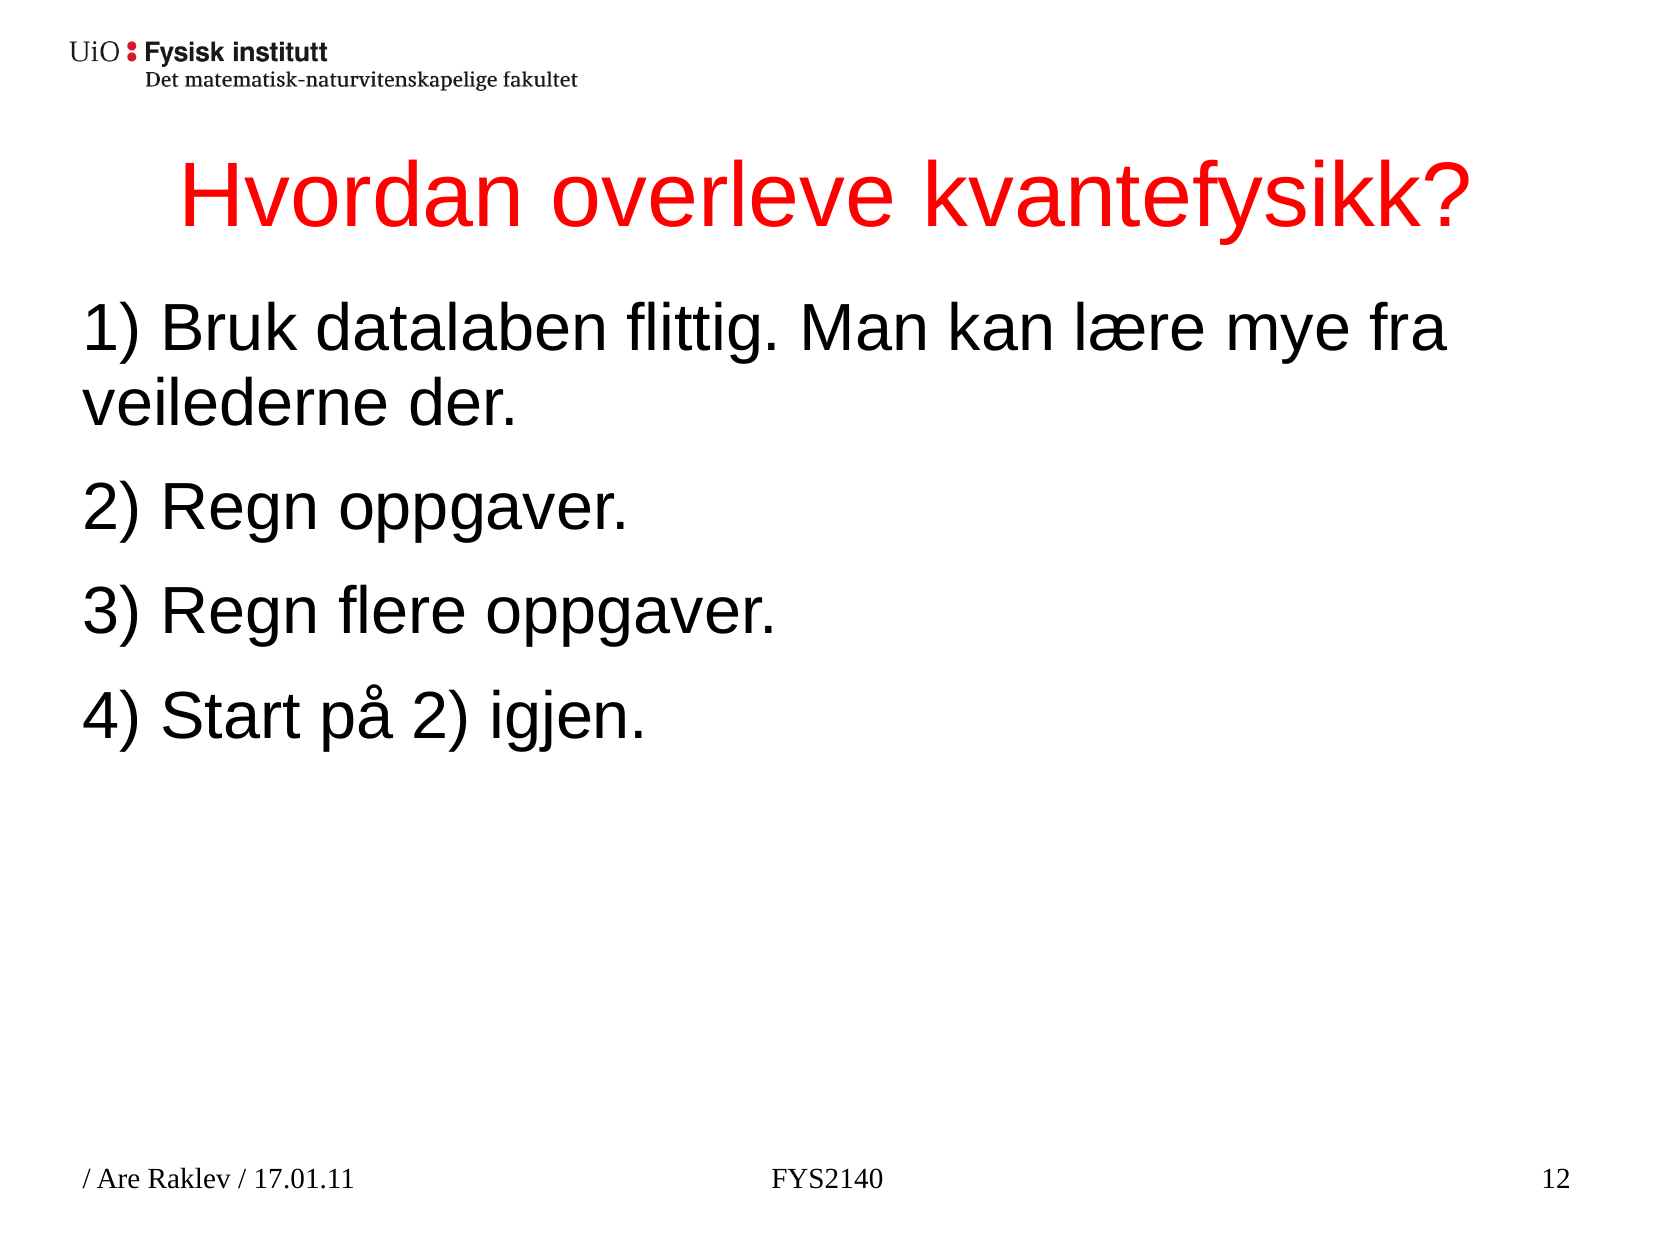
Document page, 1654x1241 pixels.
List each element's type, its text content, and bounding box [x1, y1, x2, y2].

list Bruk datalaben flittig. Man kan lære mye fra veilederne der. Regn oppgaver. Regn flere oppgaver. Start på 2) igjen. [82, 290, 1571, 1094]
picture [68, 37, 581, 93]
title Hvordan overleve kvantefysikk? [82, 90, 1571, 290]
